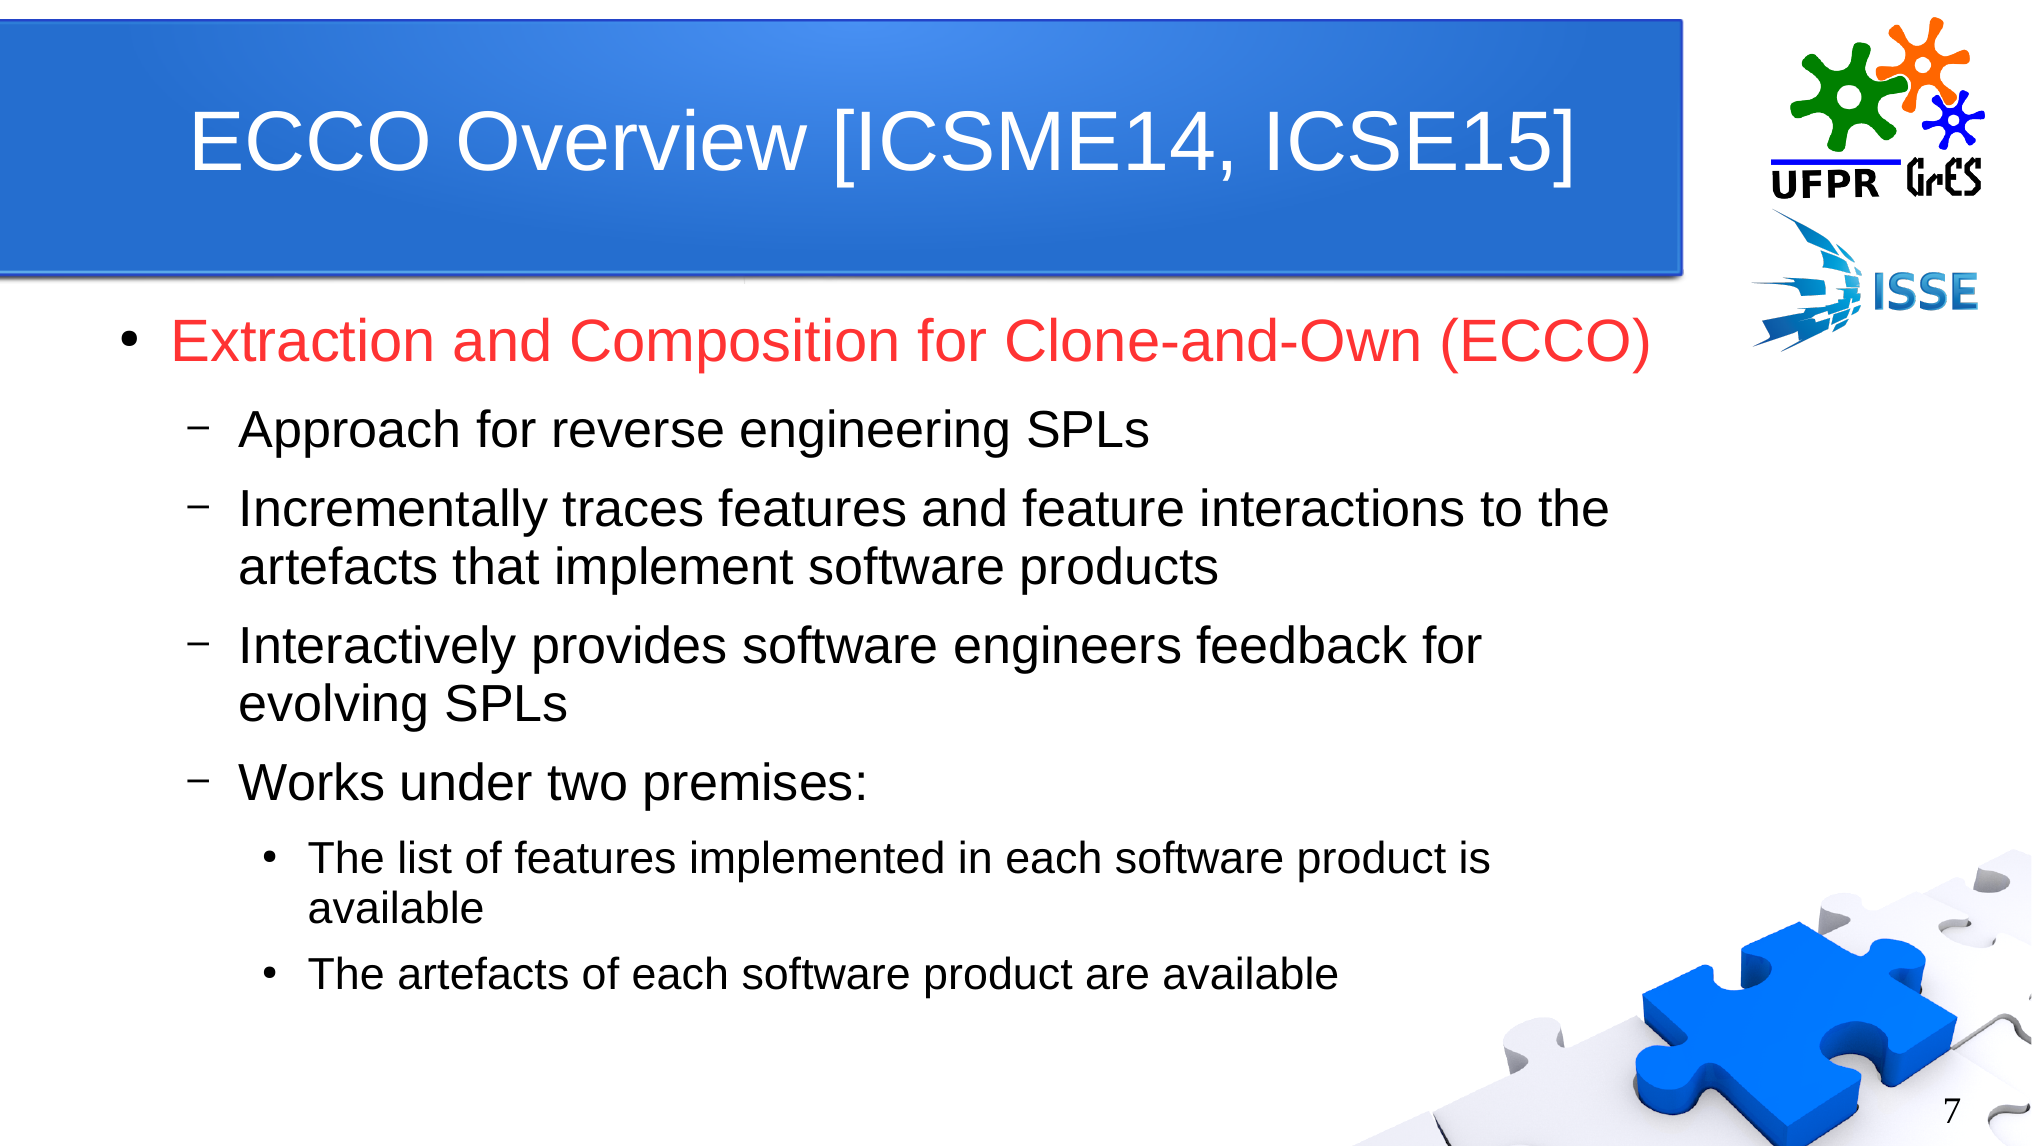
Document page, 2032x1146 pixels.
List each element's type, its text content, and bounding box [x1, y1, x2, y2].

picture [0, 19, 1689, 284]
picture [1334, 753, 2032, 1146]
picture [1771, 17, 1985, 199]
picture [1736, 200, 1997, 366]
list Extraction and Composition for Clone-and-Own (ECCO) Approach for reverse engineering SPLs Incrementally traces features and feature interactions to the artefacts that implement software products Interactively provides software engineers feedback for evolving SPLs Works under two premises: The list of features implemented in each software product is available The artefacts of each software product are available [101, 307, 1666, 1063]
title ECCO Overview [ICSME14, ICSE15] [101, 45, 1666, 237]
